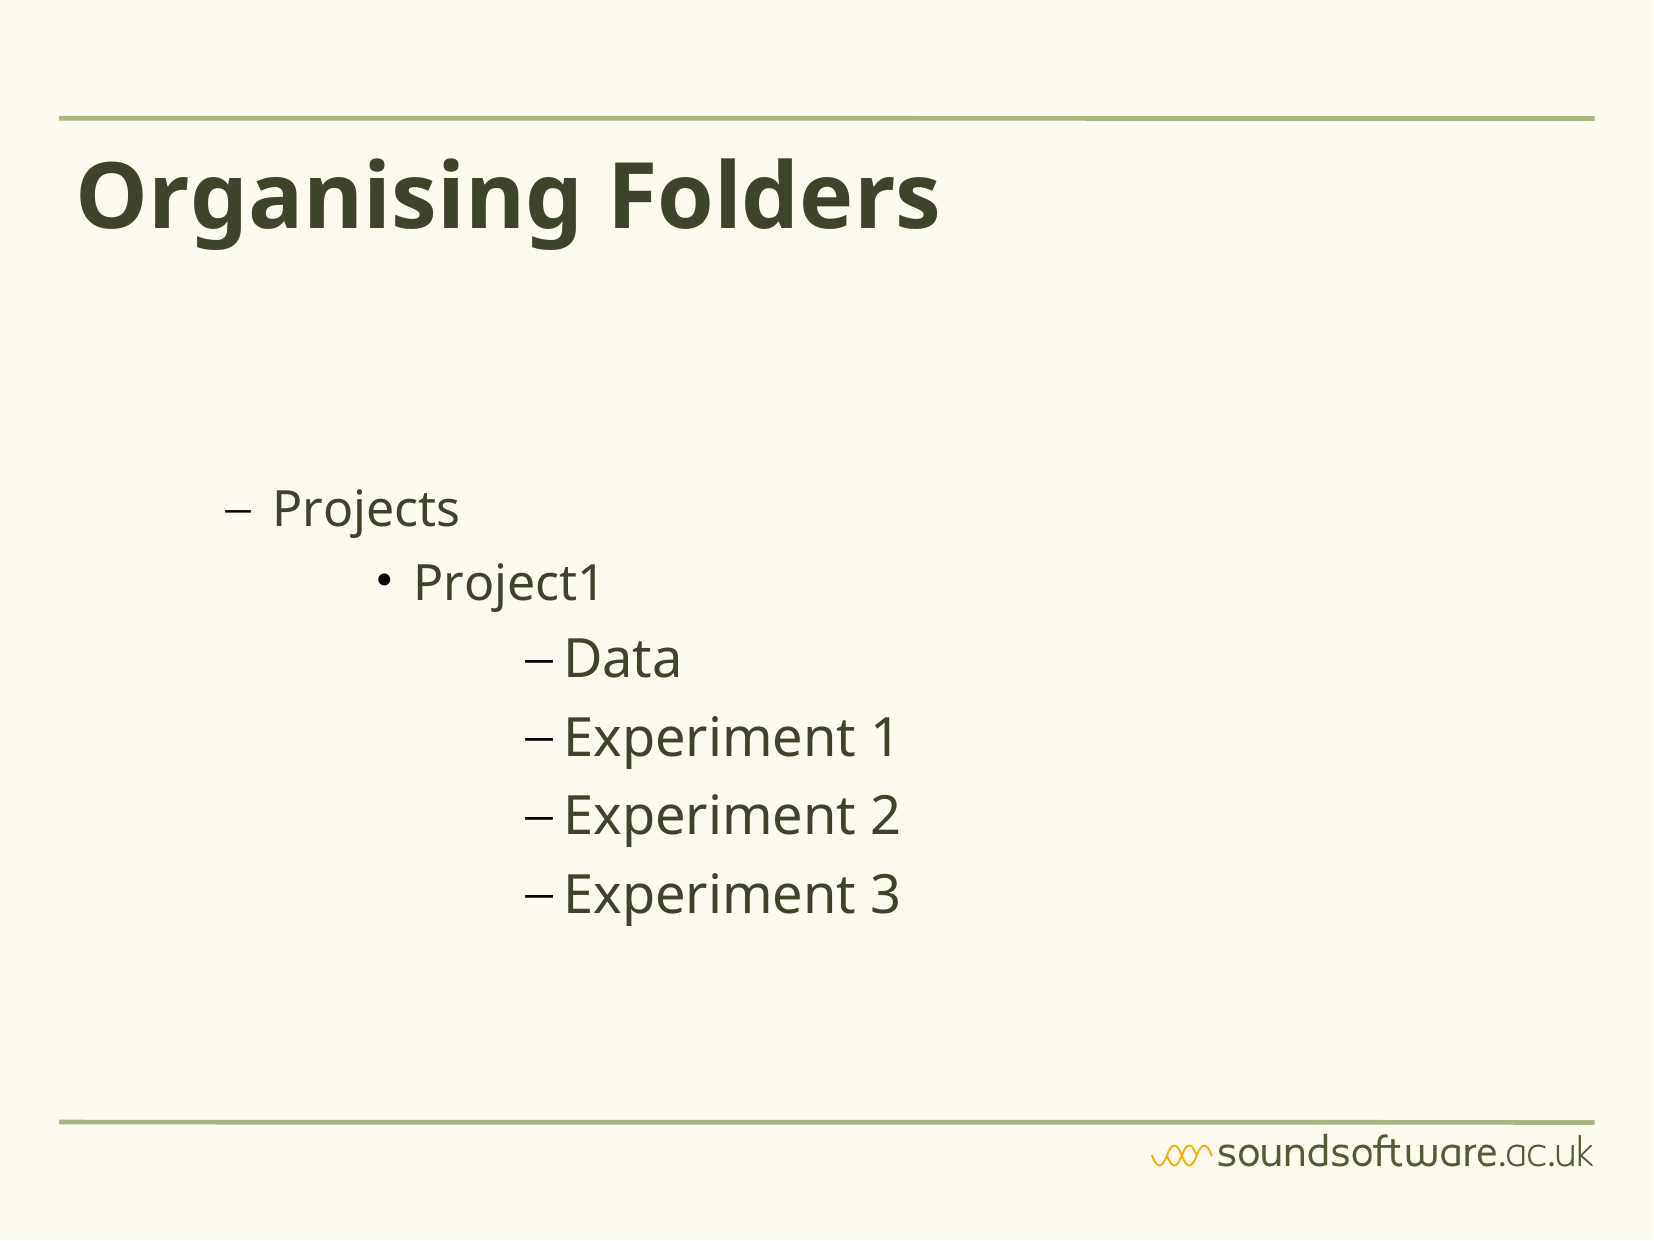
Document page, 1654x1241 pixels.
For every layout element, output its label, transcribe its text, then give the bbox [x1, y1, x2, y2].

list Projects Project1 Data Experiment 1 Experiment 2 Experiment 3 [59, 321, 1594, 1140]
picture [1151, 1140, 1593, 1167]
title Organising Folders [59, 109, 1594, 274]
